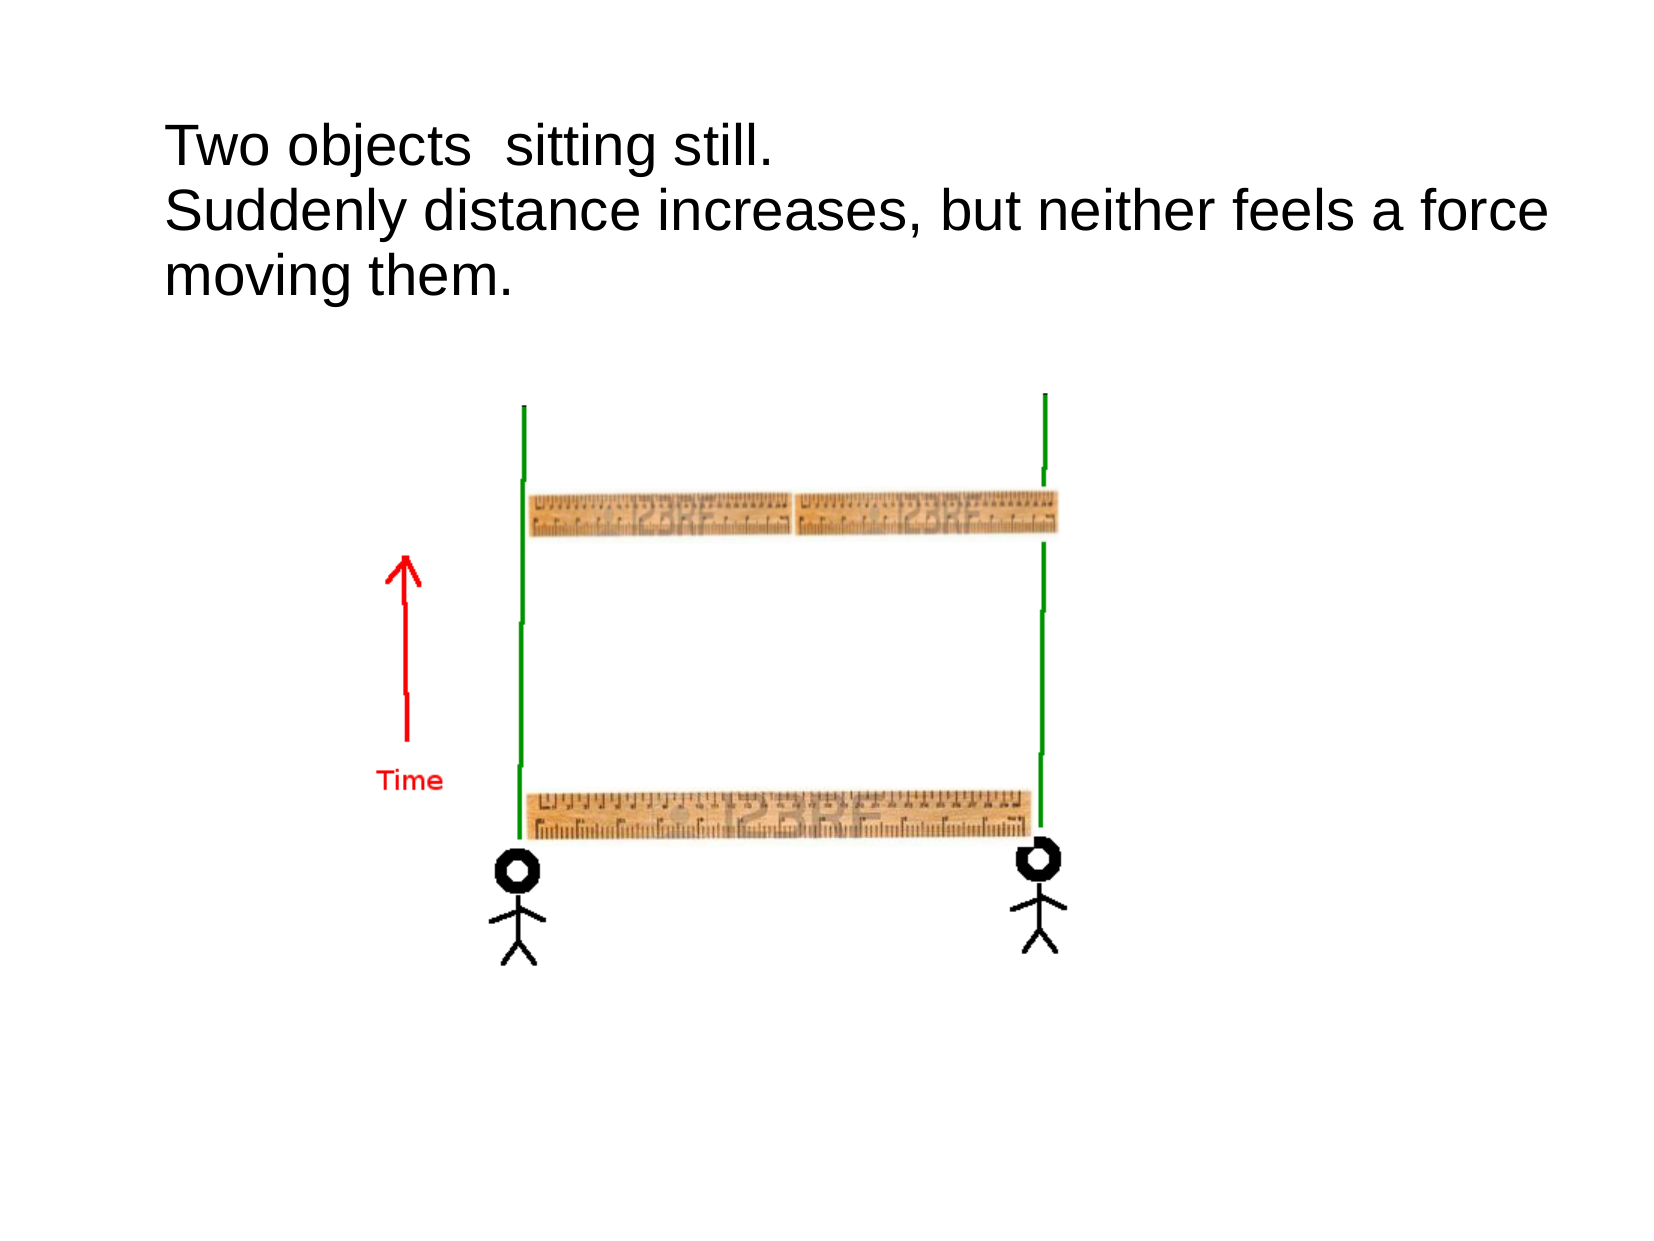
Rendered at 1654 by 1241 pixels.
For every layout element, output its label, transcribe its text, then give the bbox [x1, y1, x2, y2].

picture [360, 389, 1261, 990]
text_box Two objects sitting still. Suddenly distance increases, but neither feels a force moving them. [150, 105, 1568, 315]
